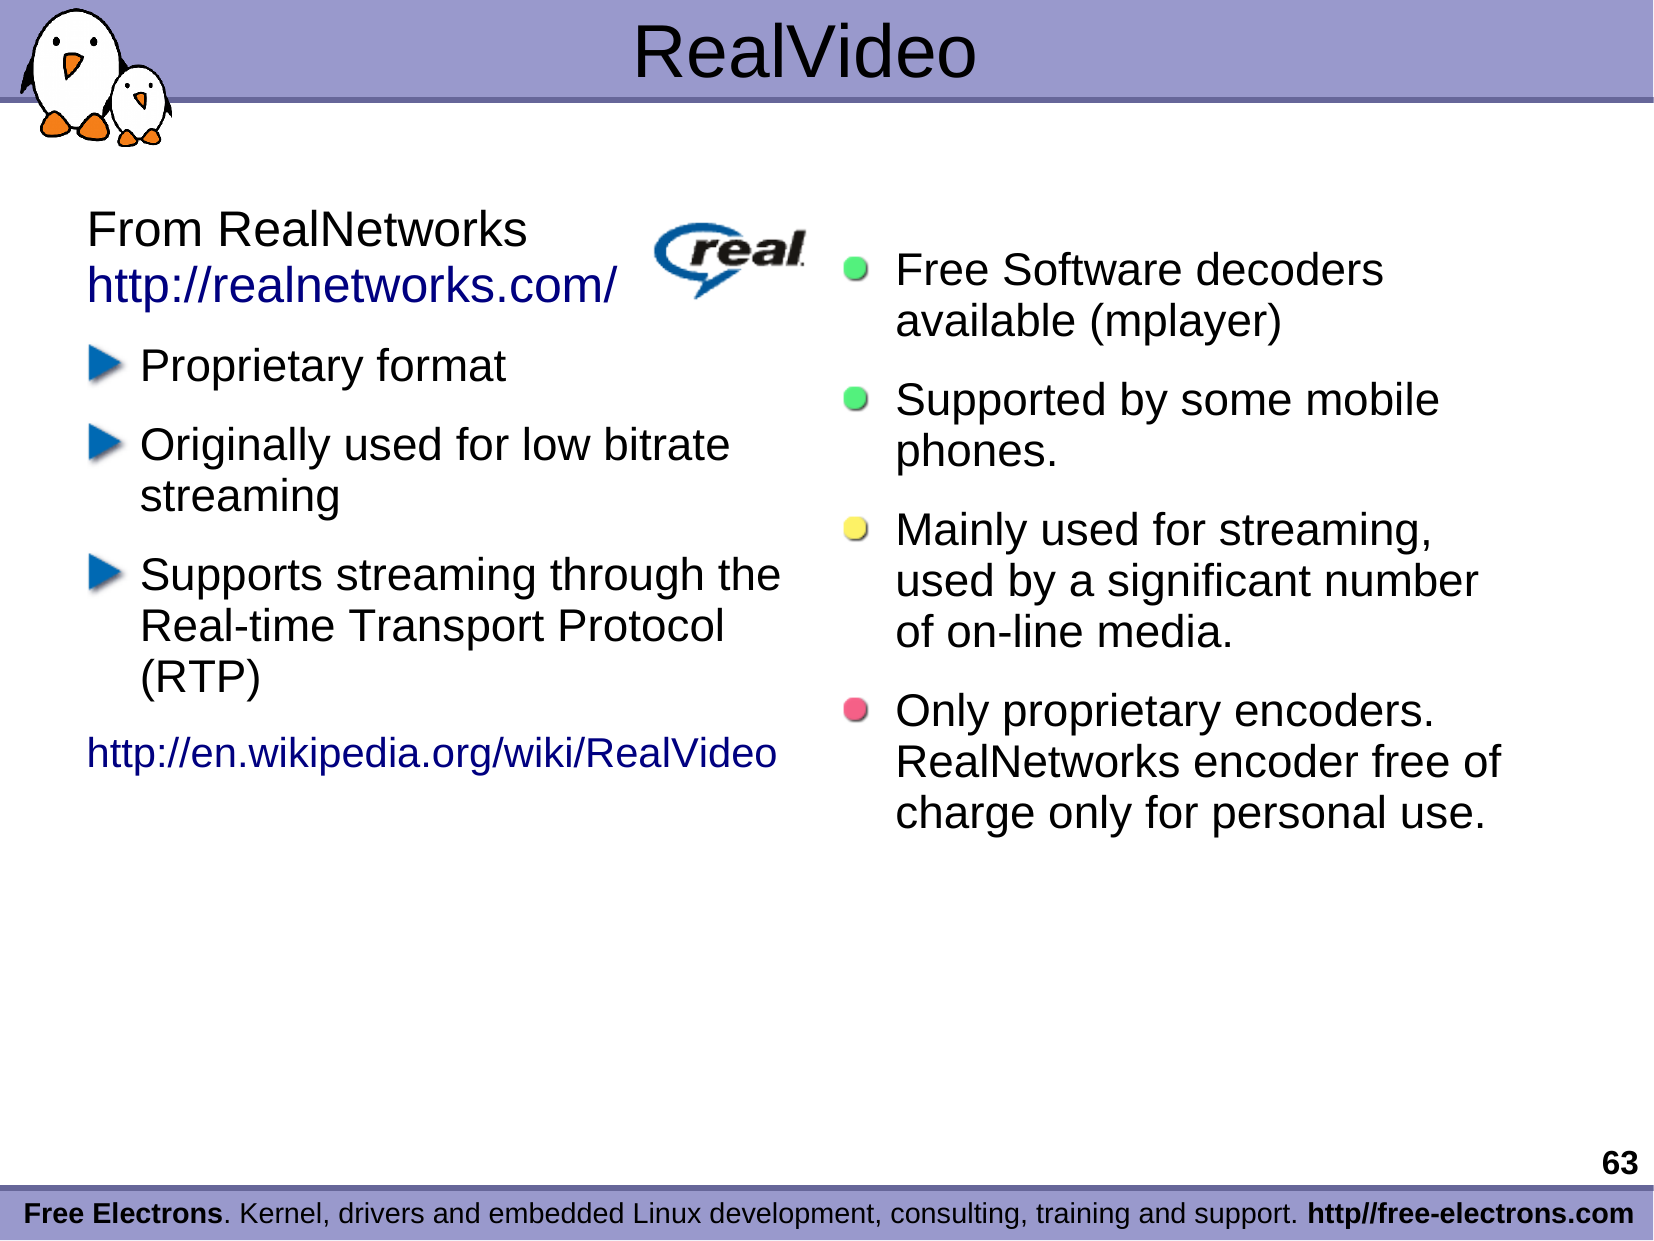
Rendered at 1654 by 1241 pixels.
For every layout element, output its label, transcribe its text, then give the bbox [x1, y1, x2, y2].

list From RealNetworks http://realnetworks.com/ Proprietary format Originally used for low bitrate streaming Supports streaming through the Real-time Transport Protocol (RTP) http://en.wikipedia.org/wiki/RealVideo [68, 201, 813, 1118]
picture [594, 196, 836, 319]
list Free Software decoders available (mplayer) Supported by some mobile phones. Mainly used for streaming, used by a significant number of on-line media. Only proprietary encoders. RealNetworks encoder free of charge only for personal use. [824, 244, 1514, 1056]
picture [20, 8, 172, 147]
title RealVideo [60, 0, 1551, 103]
